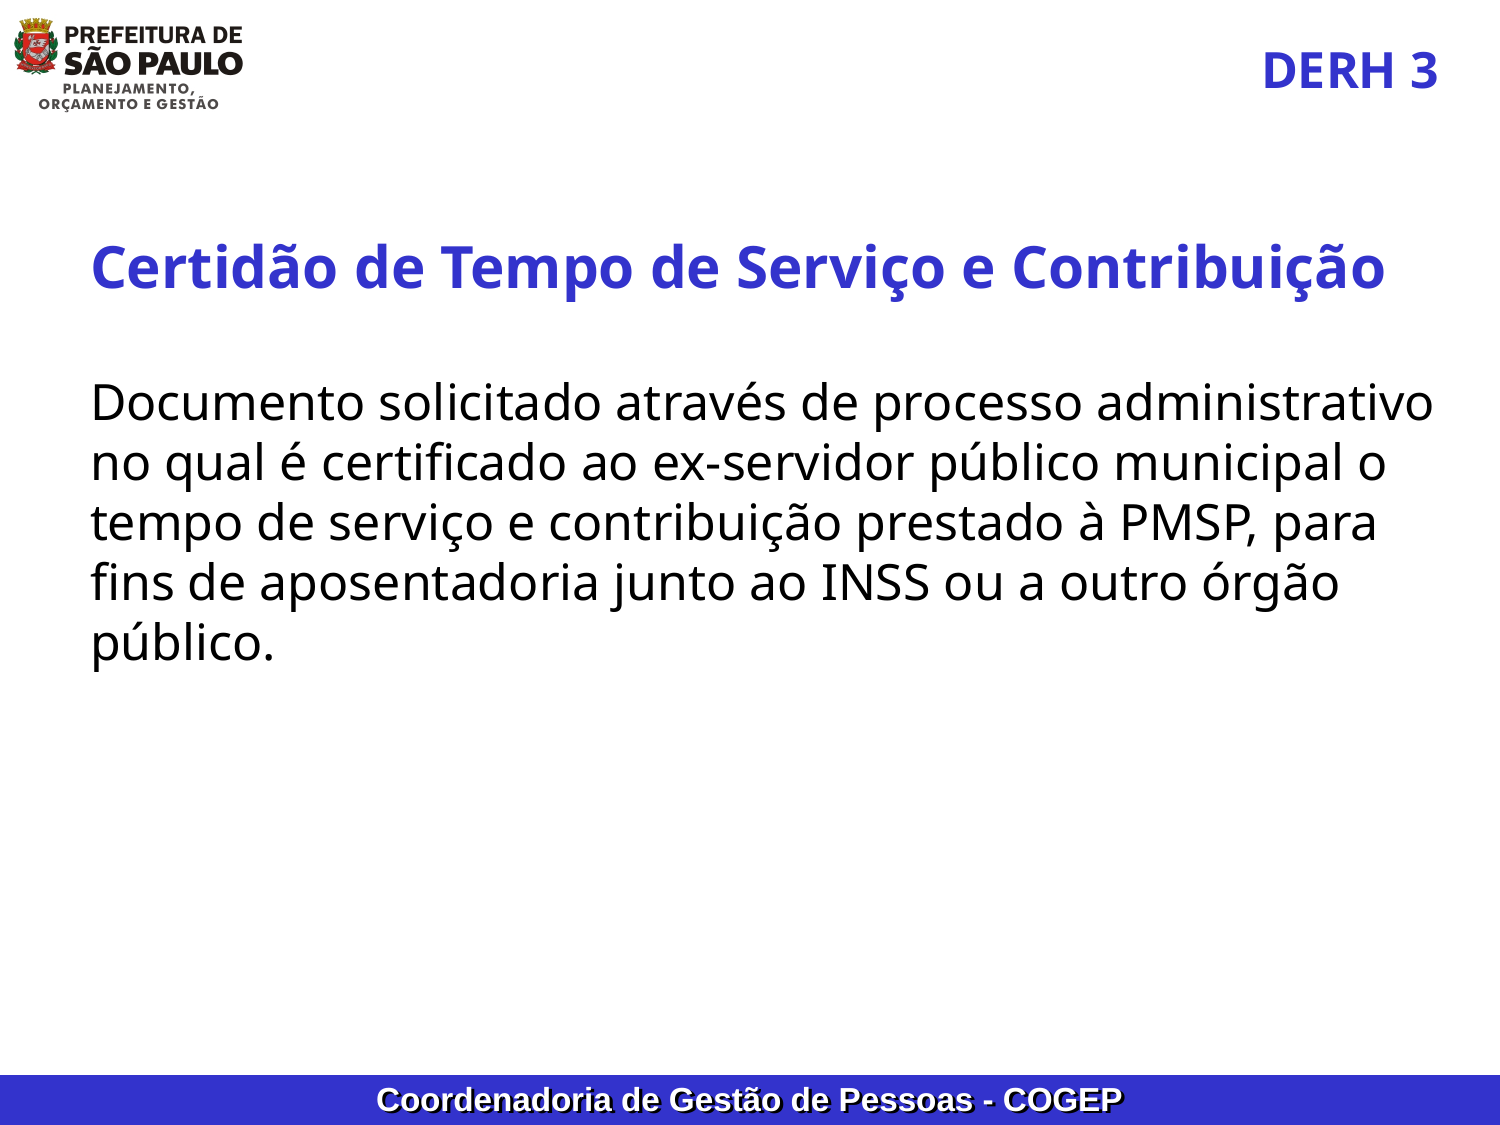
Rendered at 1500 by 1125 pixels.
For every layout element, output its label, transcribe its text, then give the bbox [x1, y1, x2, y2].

text_box Certidão de Tempo de Serviço e Contribuição Documento solicitado através de processo administrativo no qual é certificado ao ex-servidor público municipal o tempo de serviço e contribuição prestado à PMSP, para fins de aposentadoria junto ao INSS ou a outro órgão público. [0, 55, 1454, 846]
text_box DERH 3 [1246, 31, 1454, 106]
